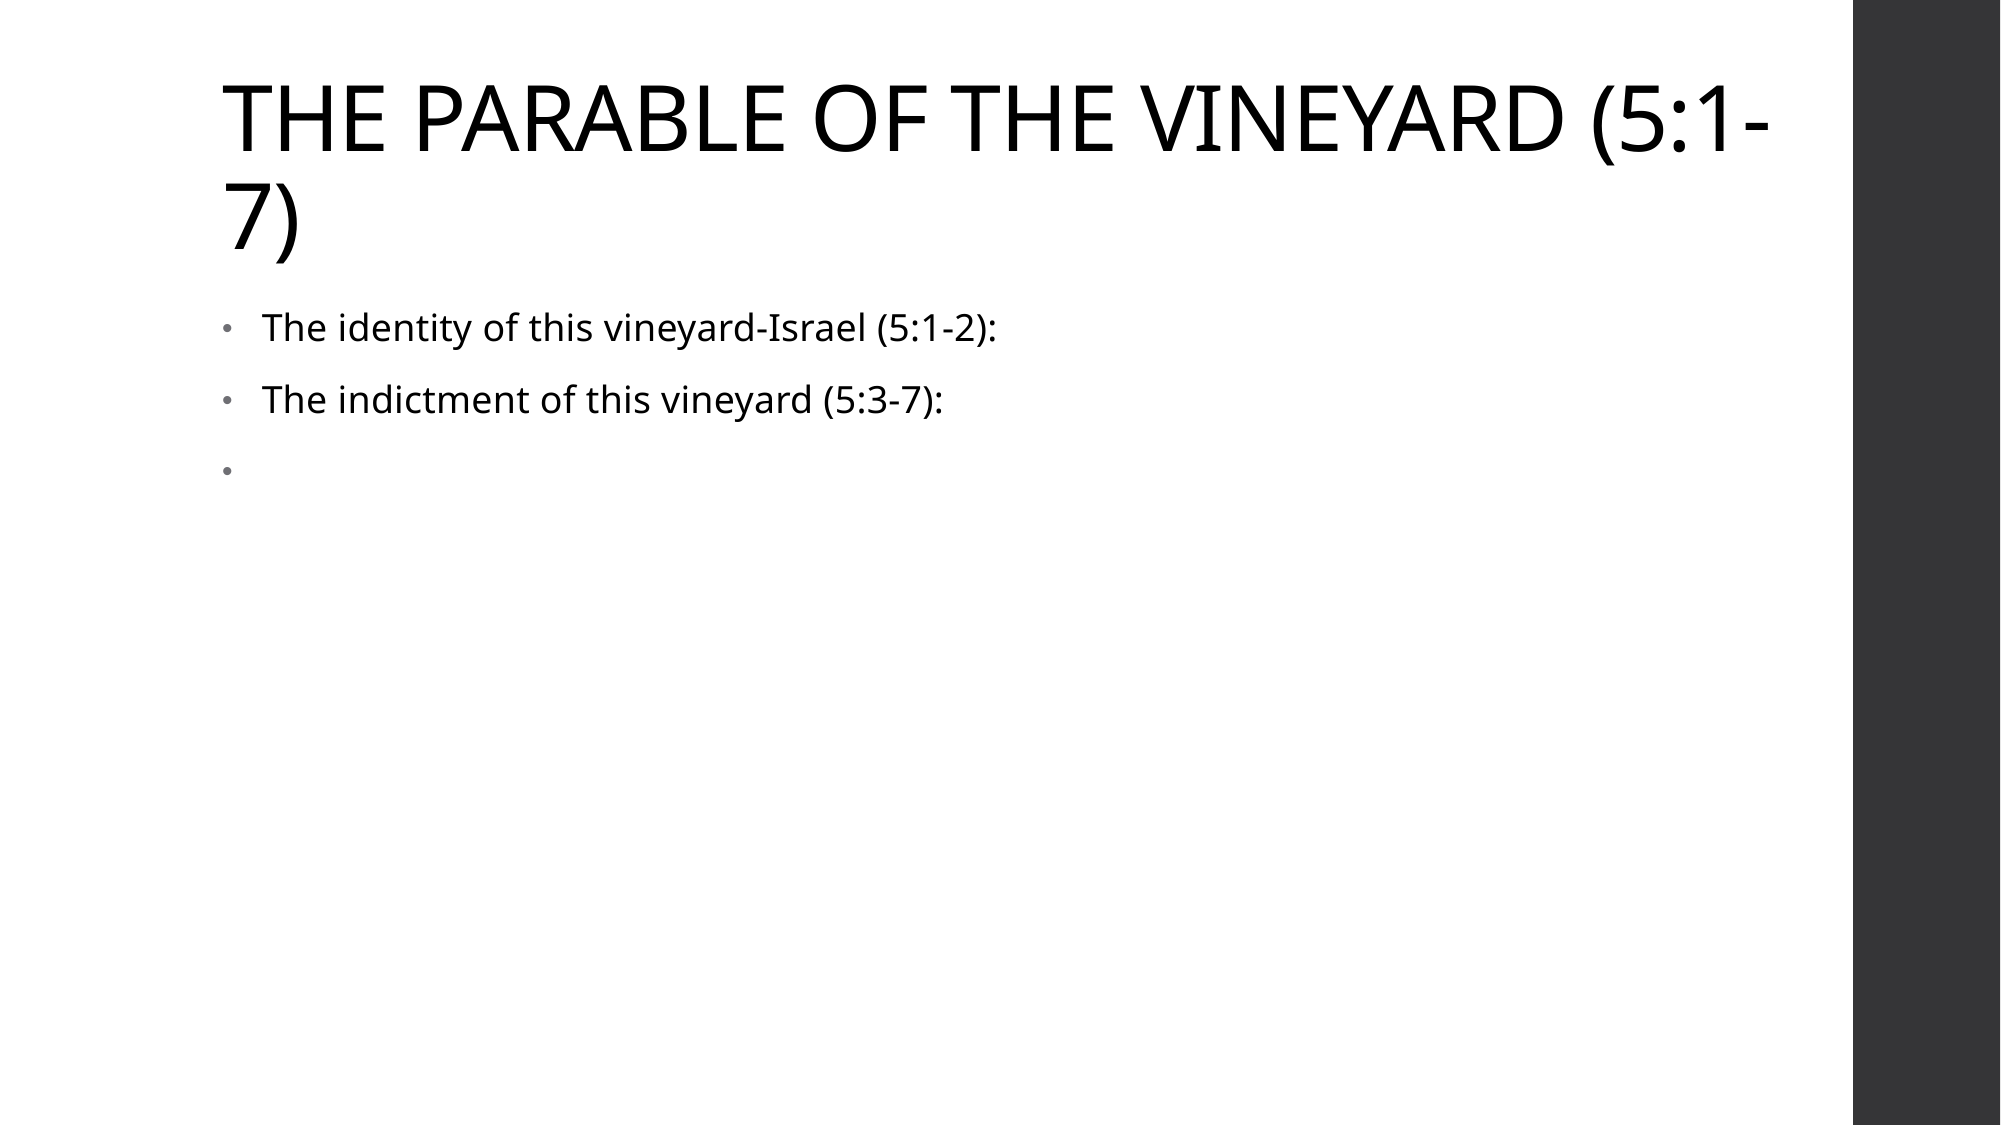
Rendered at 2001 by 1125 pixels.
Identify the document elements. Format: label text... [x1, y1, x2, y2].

title THE PARABLE OF THE VINEYARD (5:1-7) [206, 60, 1797, 278]
list The identity of this vineyard-Israel (5:1-2): The indictment of this vineyard (5:3-7): [206, 299, 1617, 1014]
